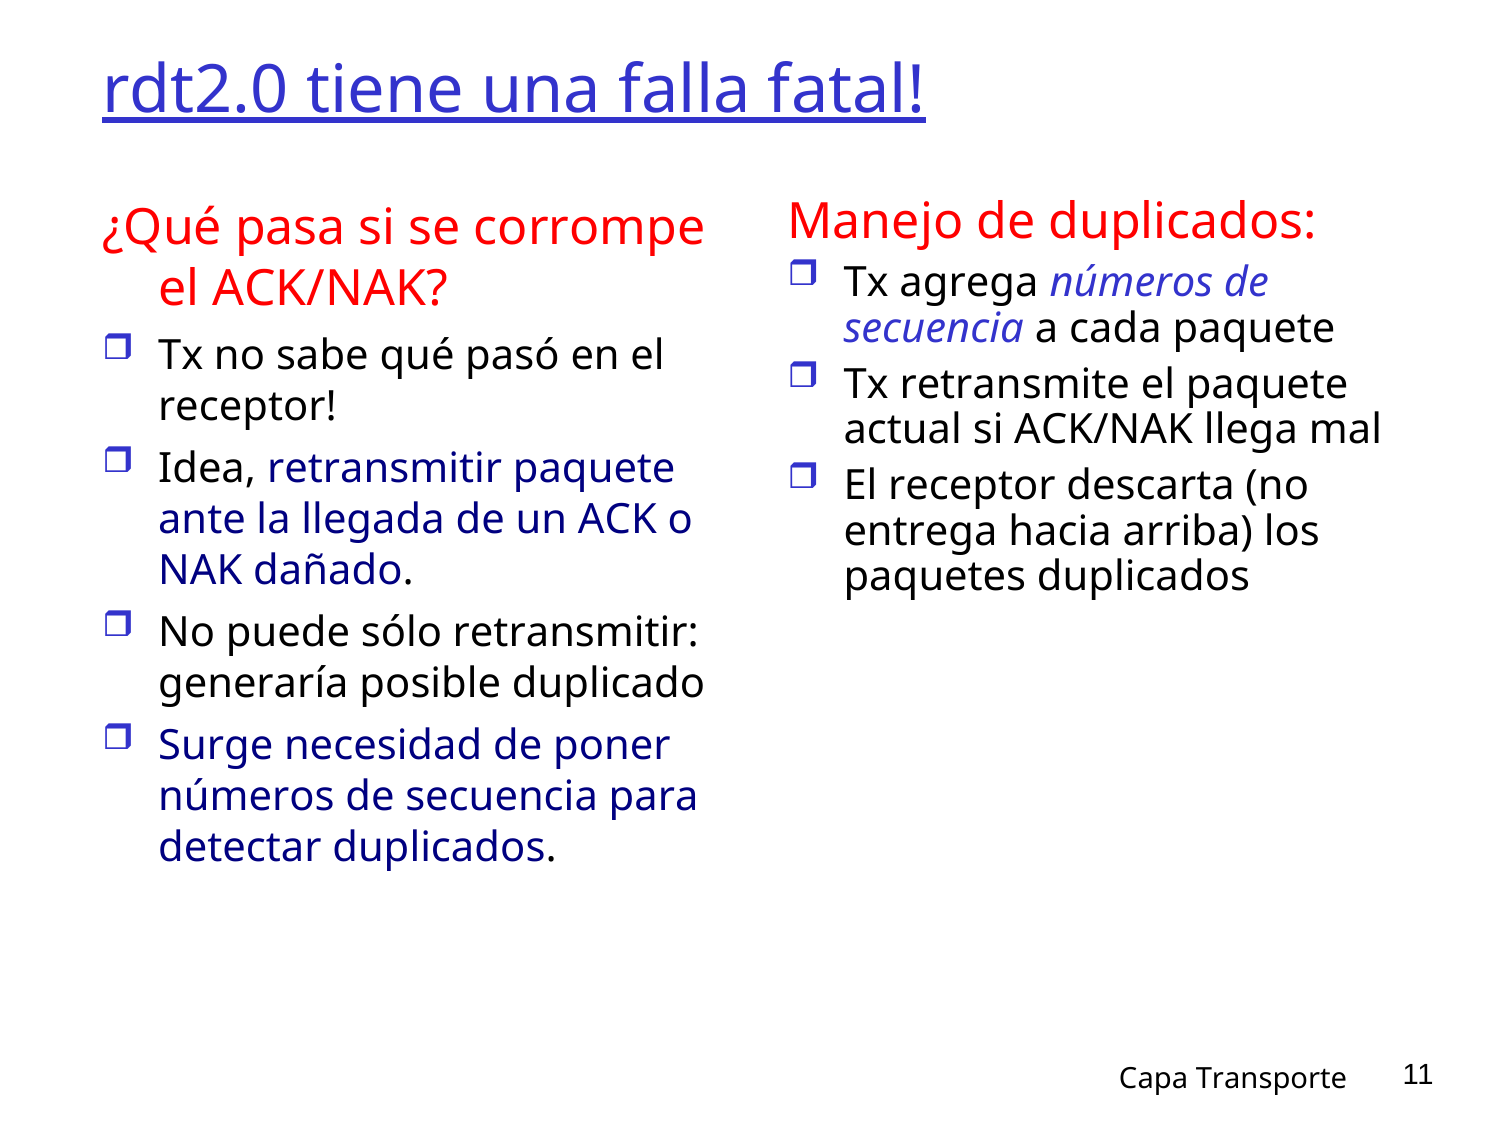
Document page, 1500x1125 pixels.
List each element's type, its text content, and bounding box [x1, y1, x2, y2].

list Manejo de duplicados: Tx agrega números de secuencia a cada paquete Tx retransmite el paquete actual si ACK/NAK llega mal El receptor descarta (no entrega hacia arriba) los paquetes duplicados [772, 187, 1426, 1025]
title rdt2.0 tiene una falla fatal! [87, 23, 1463, 150]
list ¿Qué pasa si se corrompe el ACK/NAK? Tx no sabe qué pasó en el receptor! Idea, retransmitir paquete ante la llegada de un ACK o NAK dañado. No puede sólo retransmitir: generaría posible duplicado Surge necesidad de poner números de secuencia para detectar duplicados. [87, 187, 741, 1025]
